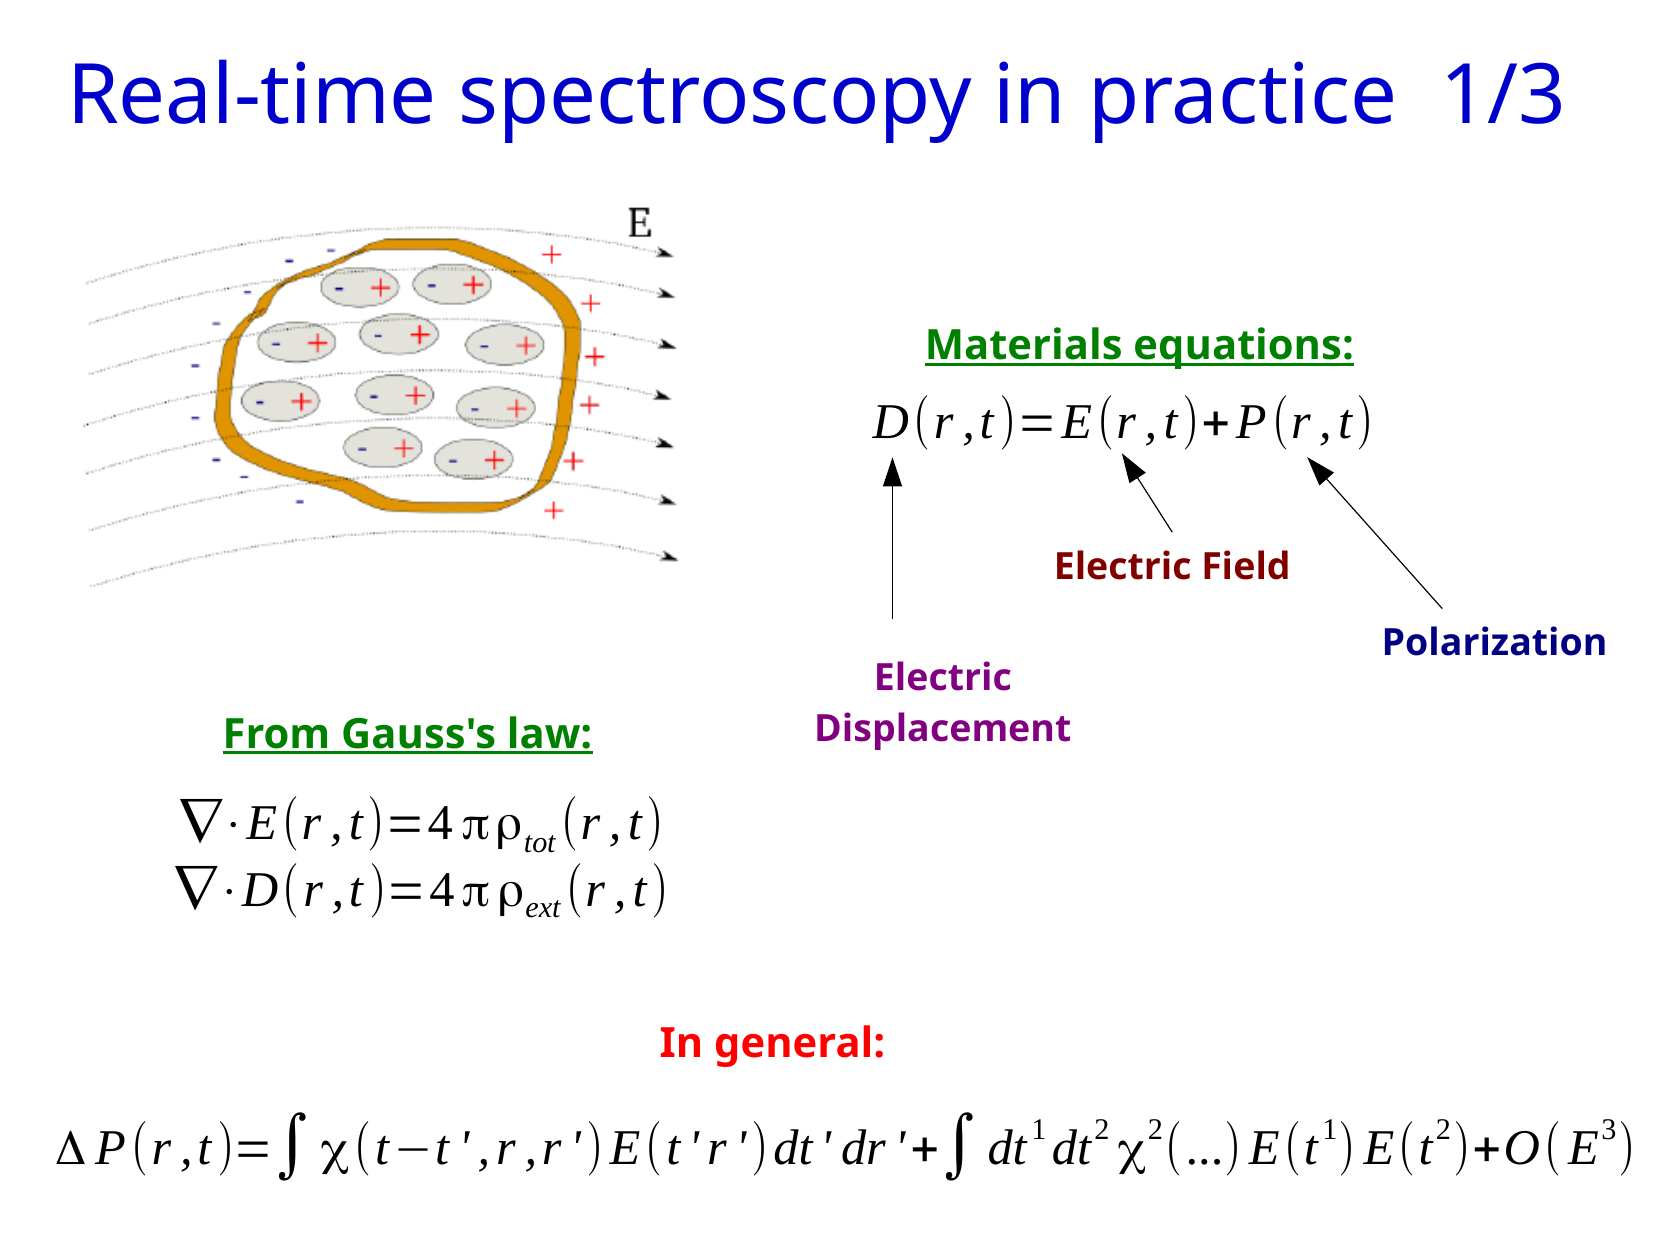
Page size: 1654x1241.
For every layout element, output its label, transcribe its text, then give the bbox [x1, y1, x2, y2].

text_box Electric Displacement [785, 643, 1101, 781]
chart [167, 794, 675, 925]
chart [47, 1109, 1642, 1186]
text_box Materials equations: [830, 307, 1449, 391]
title Real-time spectroscopy in practice 1/3 [30, 32, 1606, 151]
text_box Polarization [1337, 608, 1653, 685]
picture [60, 164, 736, 604]
text_box In general: [615, 1005, 931, 1089]
chart [863, 393, 1381, 454]
text_box From Gauss's law: [92, 695, 723, 780]
text_box Electric Field [977, 532, 1368, 609]
